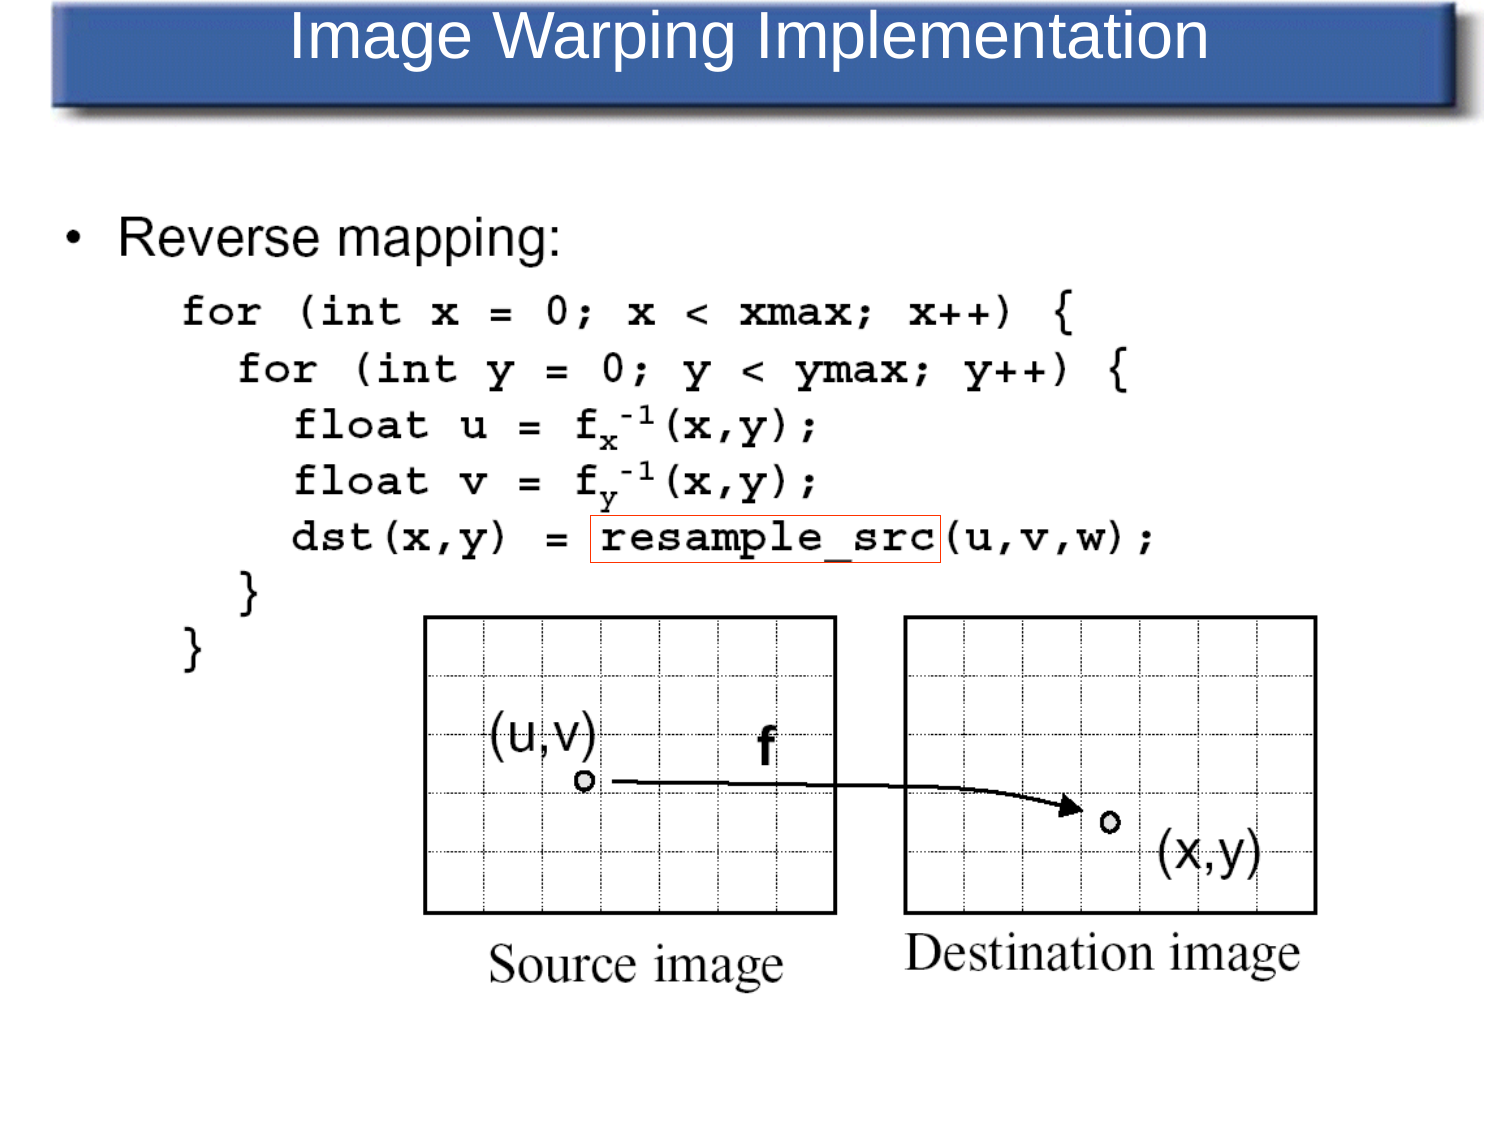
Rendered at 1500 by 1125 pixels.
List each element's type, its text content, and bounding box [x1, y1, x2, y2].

title Image Warping Implementation [75, 0, 1426, 80]
picture [55, 196, 1341, 1005]
picture [50, 0, 1484, 127]
